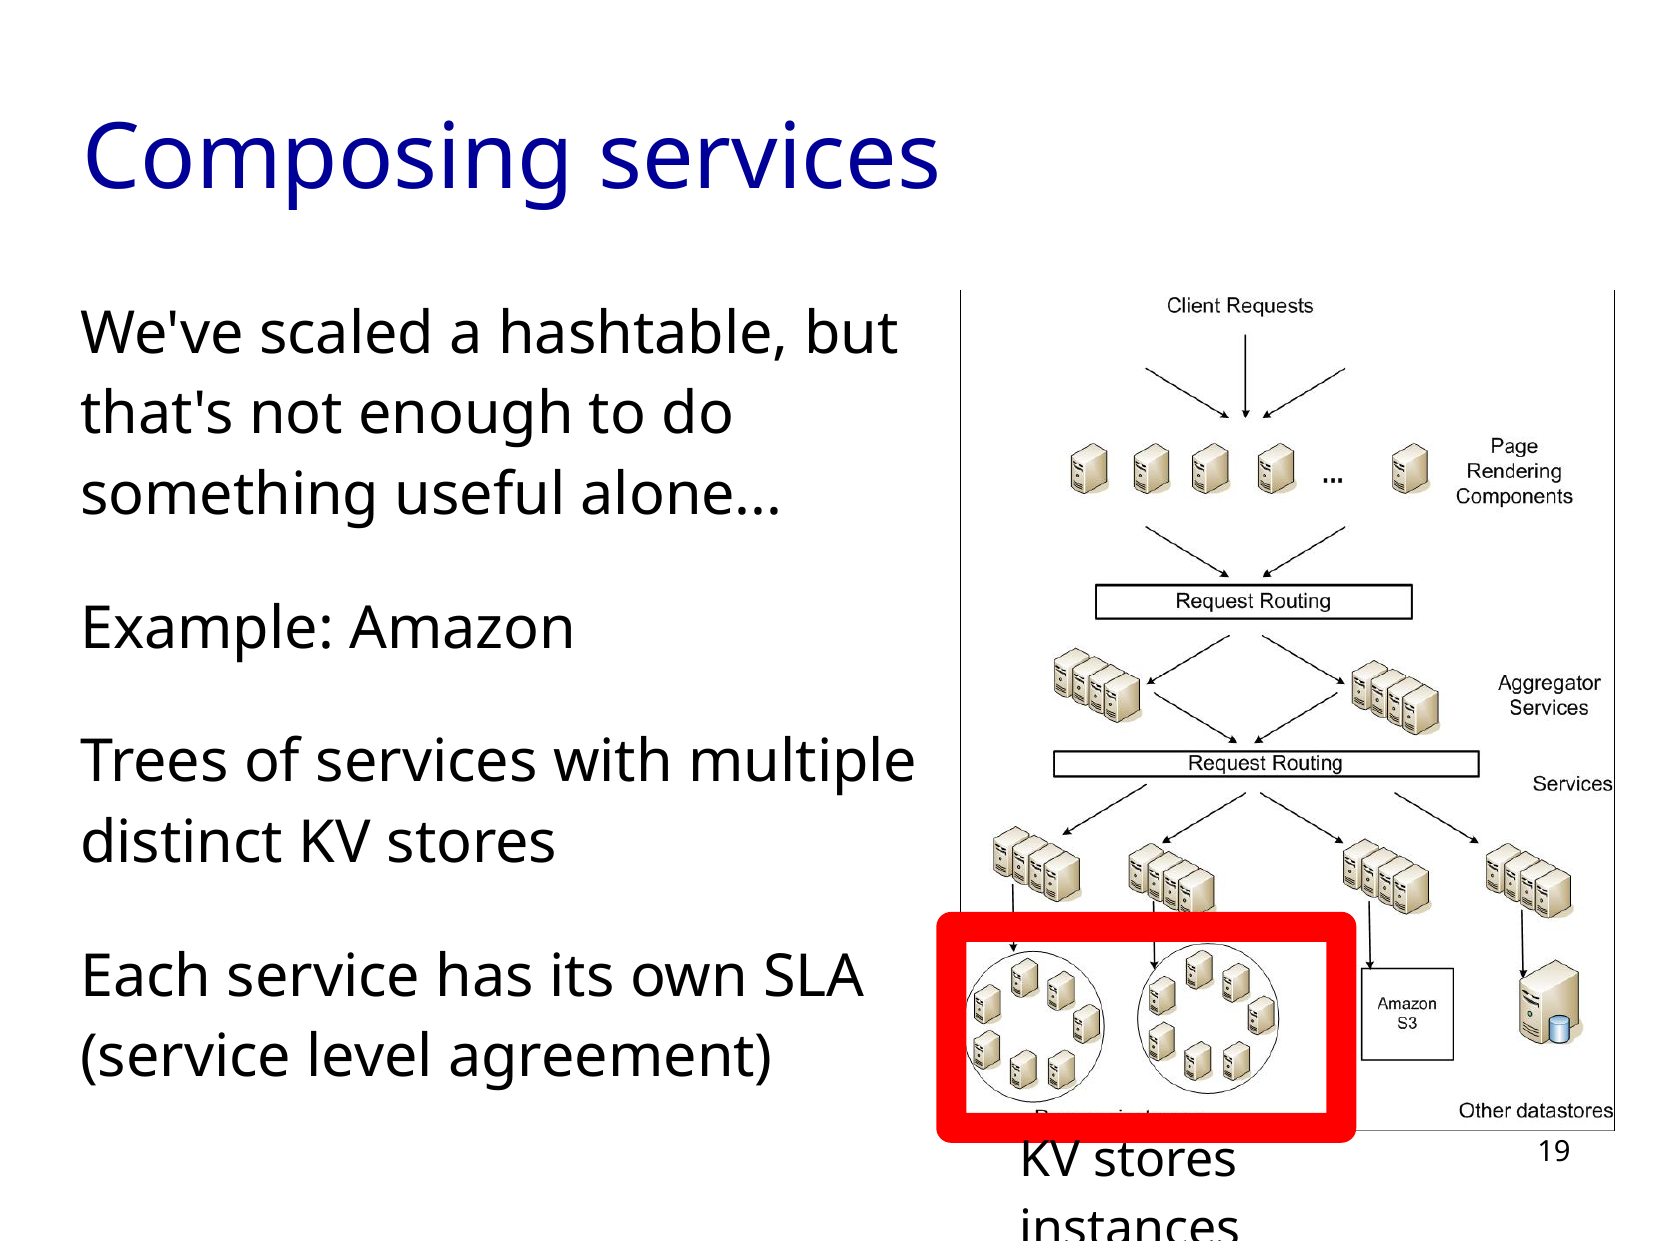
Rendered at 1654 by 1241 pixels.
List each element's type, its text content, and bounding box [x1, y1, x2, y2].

list We've scaled a hashtable, but that's not enough to do something useful alone... Example: Amazon Trees of services with multiple distinct KV stores Each service has its own SLA (service level agreement) [48, 290, 960, 1096]
picture [967, 942, 1326, 1112]
title Composing services [82, 49, 1571, 257]
text_box KV stores instances [1005, 1116, 1261, 1241]
picture [960, 290, 1615, 1131]
